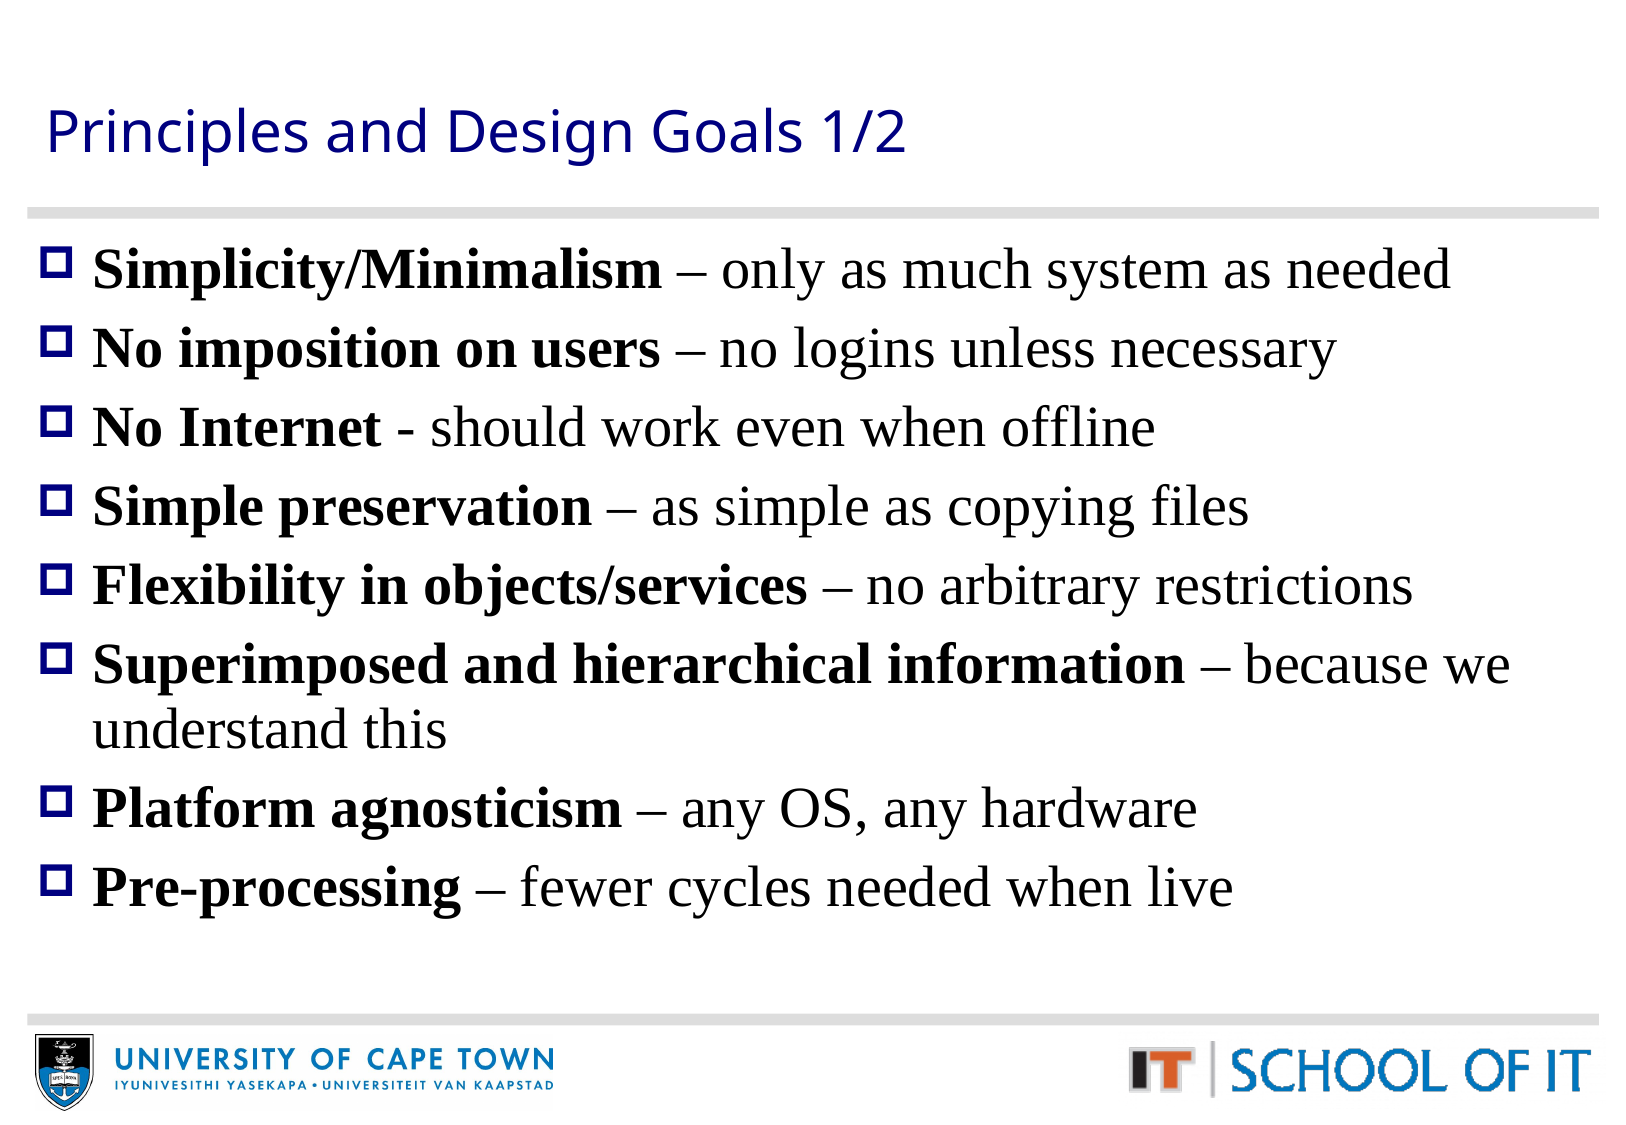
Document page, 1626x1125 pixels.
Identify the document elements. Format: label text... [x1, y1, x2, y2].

list Simplicity/Minimalism – only as much system as needed No imposition on users – no logins unless necessary No Internet - should work even when offline Simple preservation – as simple as copying files Flexibility in objects/services – no arbitrary restrictions Superimposed and hierarchical information – because we understand this Platform agnosticism – any OS, any hardware Pre-processing – fewer cycles needed when live [36, 236, 1579, 998]
title Principles and Design Goals 1/2 [45, 66, 1583, 194]
picture [35, 1034, 553, 1111]
picture [1118, 1030, 1606, 1109]
